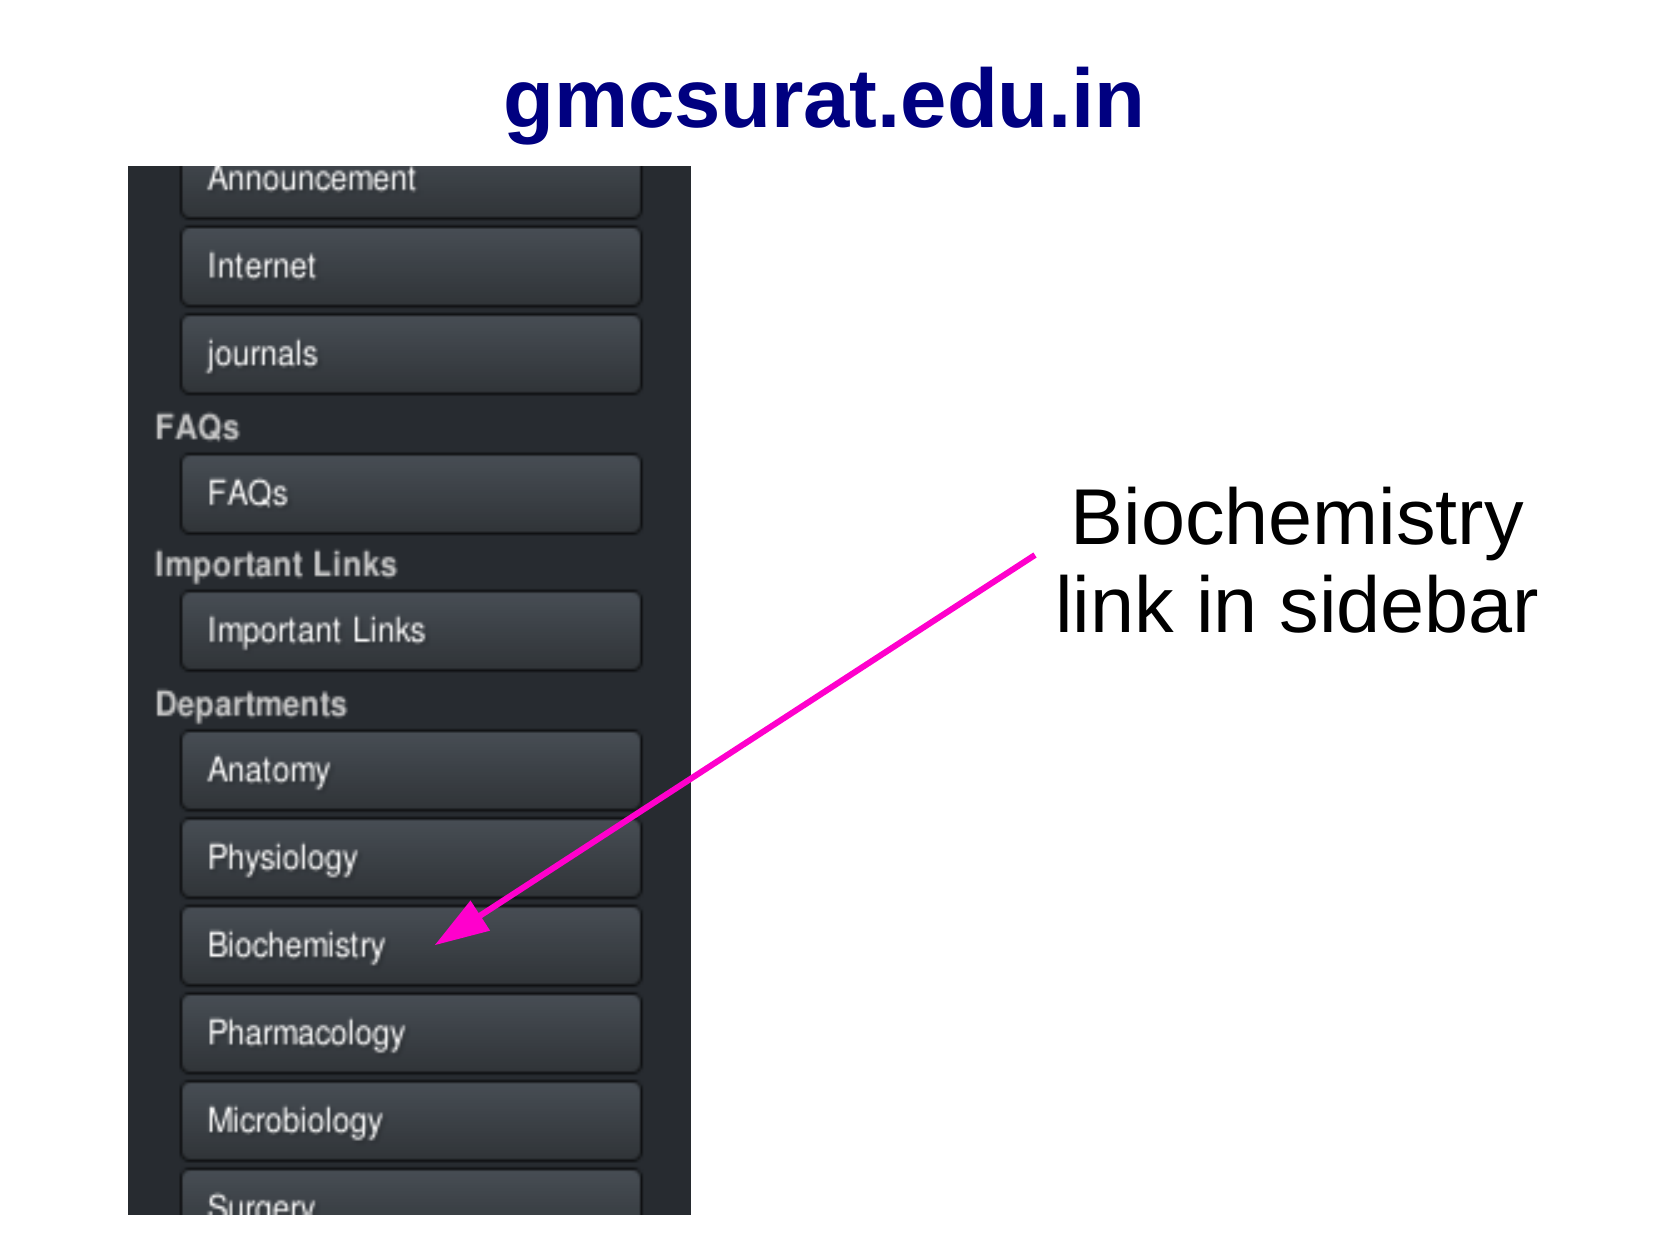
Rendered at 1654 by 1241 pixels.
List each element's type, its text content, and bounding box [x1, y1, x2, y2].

text_box gmcsurat.edu.in [120, 45, 1531, 153]
text_box Biochemistry link in sidebar [1035, 465, 1561, 657]
picture [128, 166, 691, 1216]
